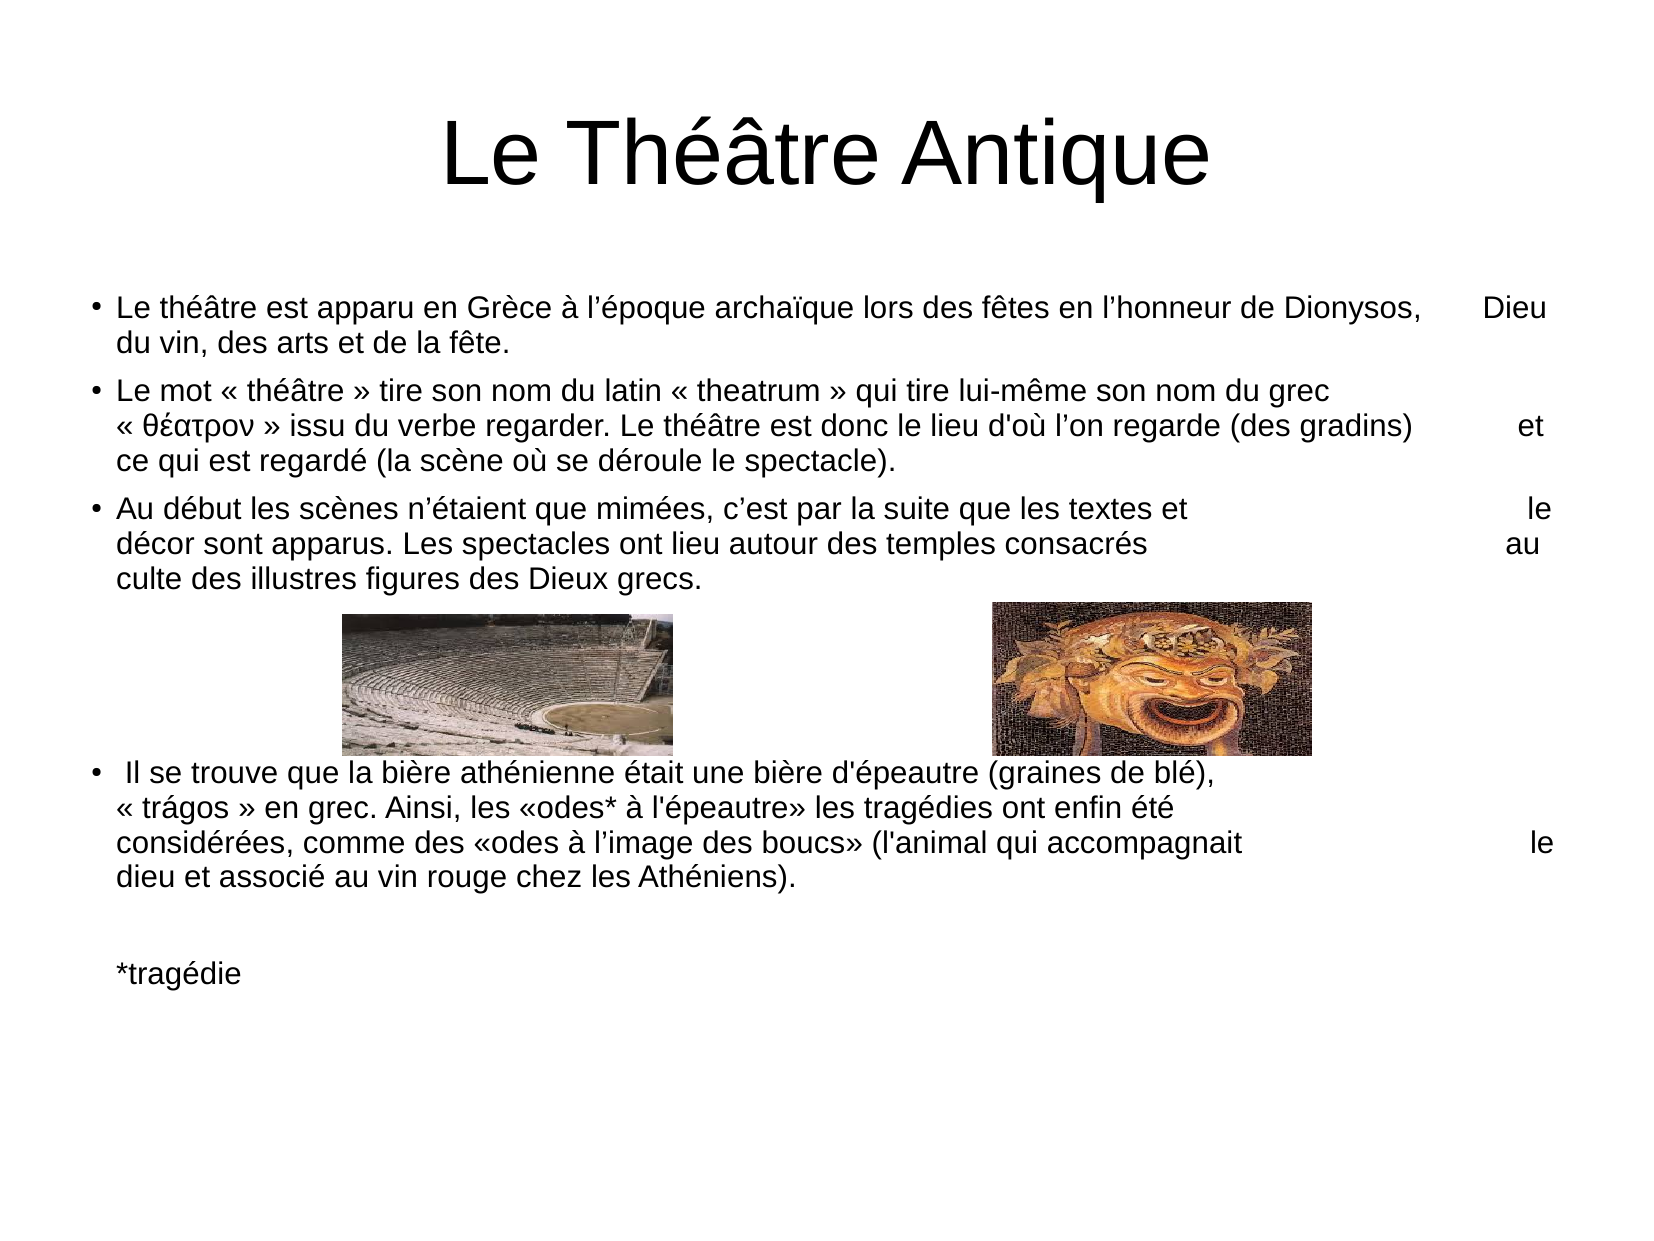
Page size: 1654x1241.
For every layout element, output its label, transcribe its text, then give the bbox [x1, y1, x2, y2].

title Le Théâtre Antique [82, 49, 1571, 257]
picture [992, 602, 1312, 756]
picture [342, 614, 673, 756]
list Le théâtre est apparu en Grèce à l’époque archaïque lors des fêtes en l’honneur de Dionysos, Dieu du vin, des arts et de la fête. Le mot « théâtre » tire son nom du latin « theatrum » qui tire lui-même son nom du grec « θέατρον » issu du verbe regarder. Le théâtre est donc le lieu d'où l’on regarde (des gradins) et ce qui est regardé (la scène où se déroule le spectacle). Au début les scènes n’étaient que mimées, c’est par la suite que les textes et le décor sont apparus. Les spectacles ont lieu autour des temples consacrés au culte des illustres figures des Dieux grecs. Il se trouve que la bière athénienne était une bière d'épeautre (graines de blé), « trágos » en grec. Ainsi, les «odes* à l'épeautre» les tragédies ont enfin été considérées, comme des «odes à l’image des boucs» (l'animal qui accompagnait le dieu et associé au vin rouge chez les Athéniens). *tragédie [82, 290, 1571, 1010]
